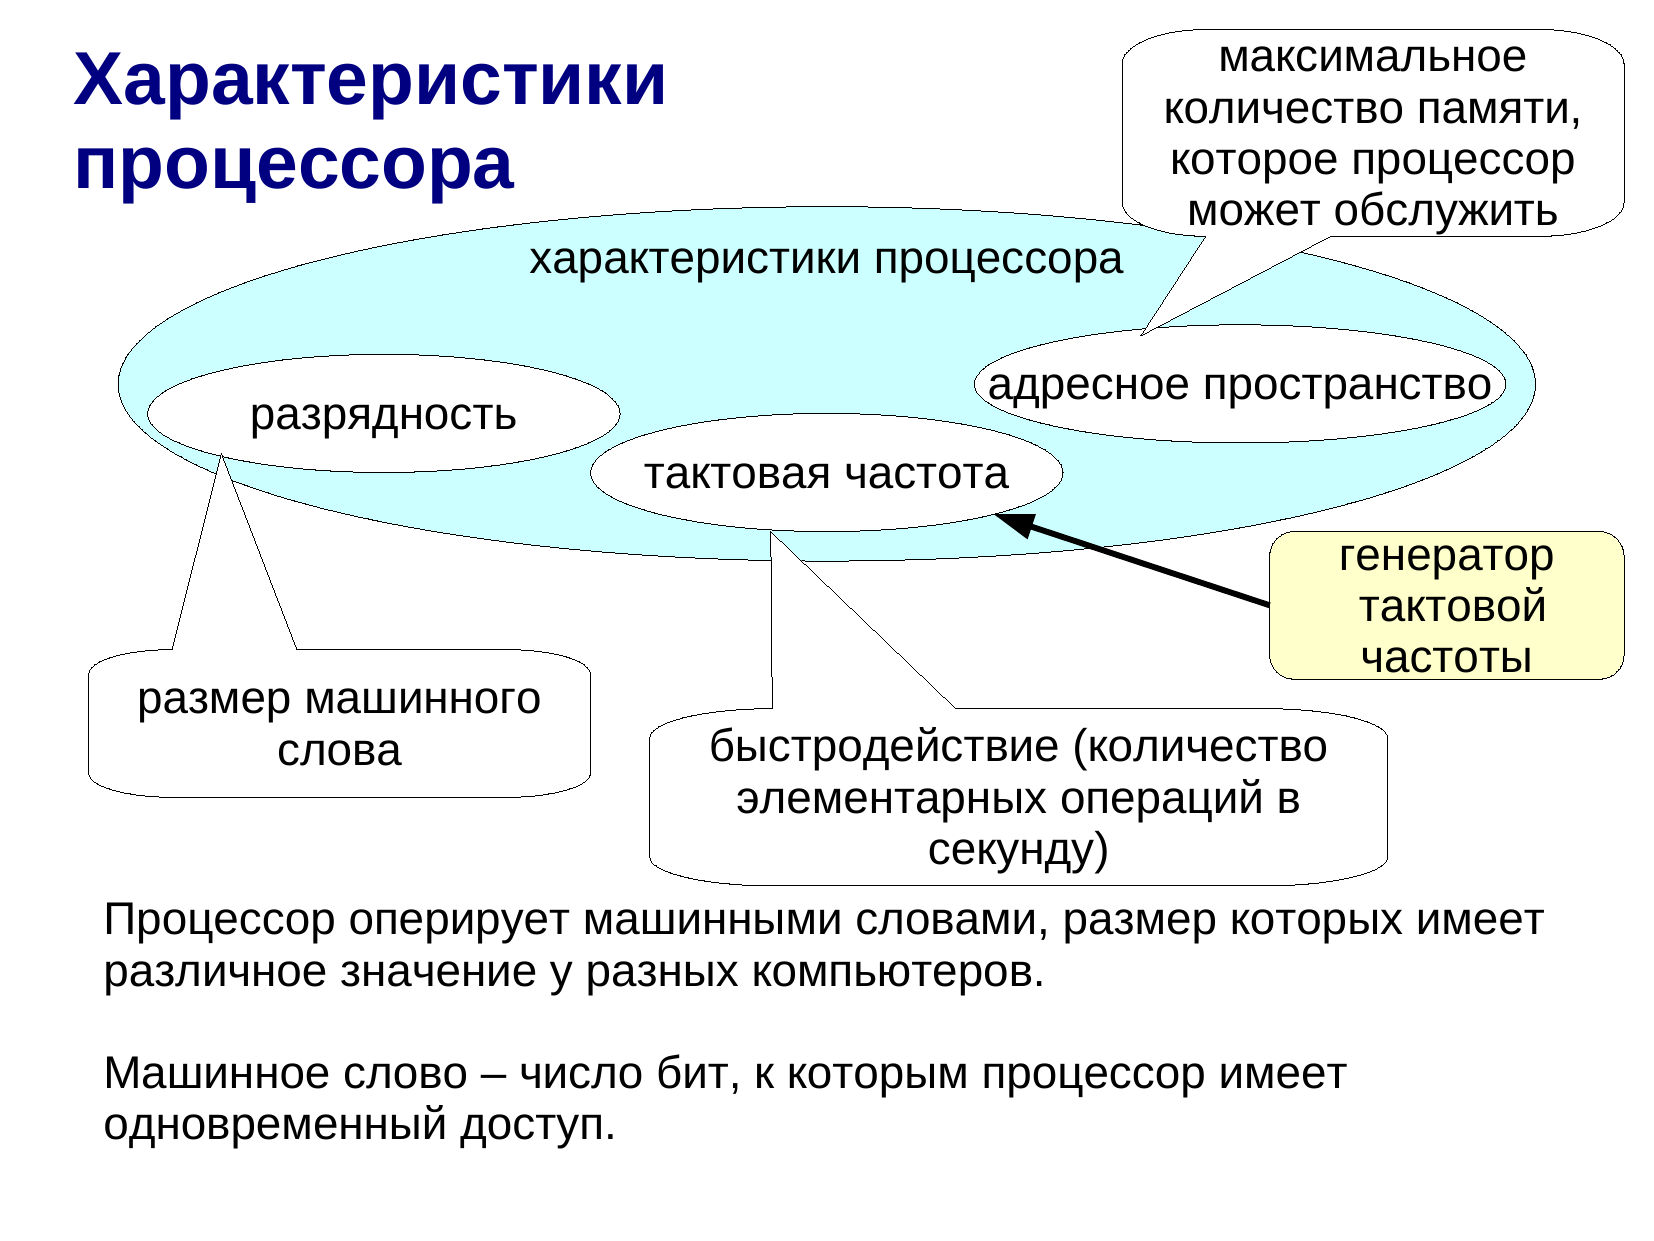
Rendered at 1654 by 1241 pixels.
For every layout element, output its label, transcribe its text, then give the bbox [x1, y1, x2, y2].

text_box адресное пространство [974, 324, 1506, 443]
text_box [147, 206, 785, 278]
text_box Характеристики процессора [59, 29, 1123, 213]
text_box размер машинного слова [88, 453, 591, 798]
text_box Процессор оперирует машинными словами, размер которых имеет различное значение у разных компьютеров. Машинное слово – число бит, к которым процессор имеет одновременный доступ. [88, 885, 1565, 1182]
text_box быстродействие (количество элементарных операций в секунду) [649, 531, 1388, 886]
text_box [869, 206, 1139, 224]
text_box характеристики процессора [118, 206, 1536, 562]
text_box максимальное количество памяти, которое процессор может обслужить [1122, 29, 1625, 336]
text_box разрядность [147, 354, 621, 473]
text_box генератор тактовой частоты [1269, 531, 1625, 680]
text_box тактовая частота [590, 413, 1064, 532]
